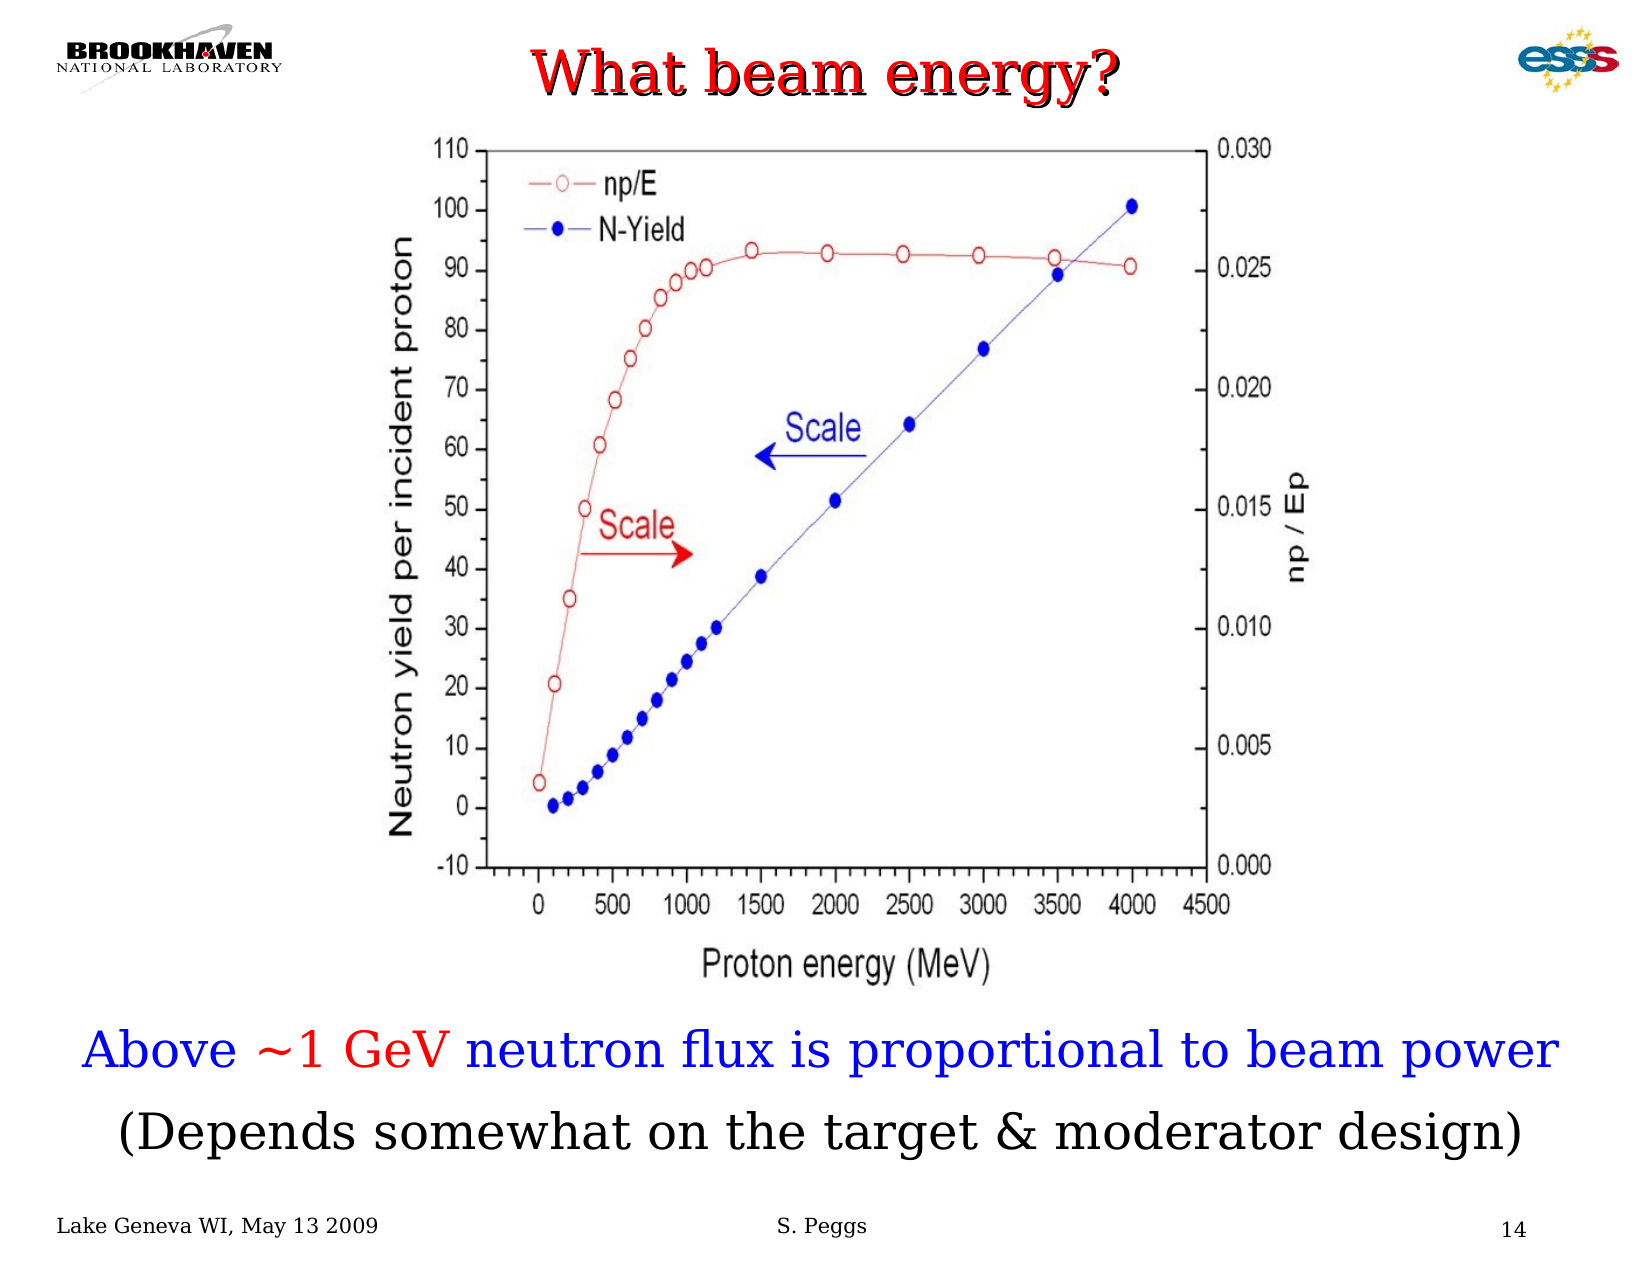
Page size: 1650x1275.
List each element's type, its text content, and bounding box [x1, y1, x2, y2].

text_box Above ~1 GeV neutron flux is proportional to beam power (Depends somewhat on the target & moderator design) [82, 1020, 1568, 1171]
text_box What beam energy? [393, 31, 1257, 115]
picture [56, 24, 282, 94]
picture [1518, 25, 1619, 93]
picture [1555, 52, 1566, 57]
picture [297, 130, 1353, 1001]
